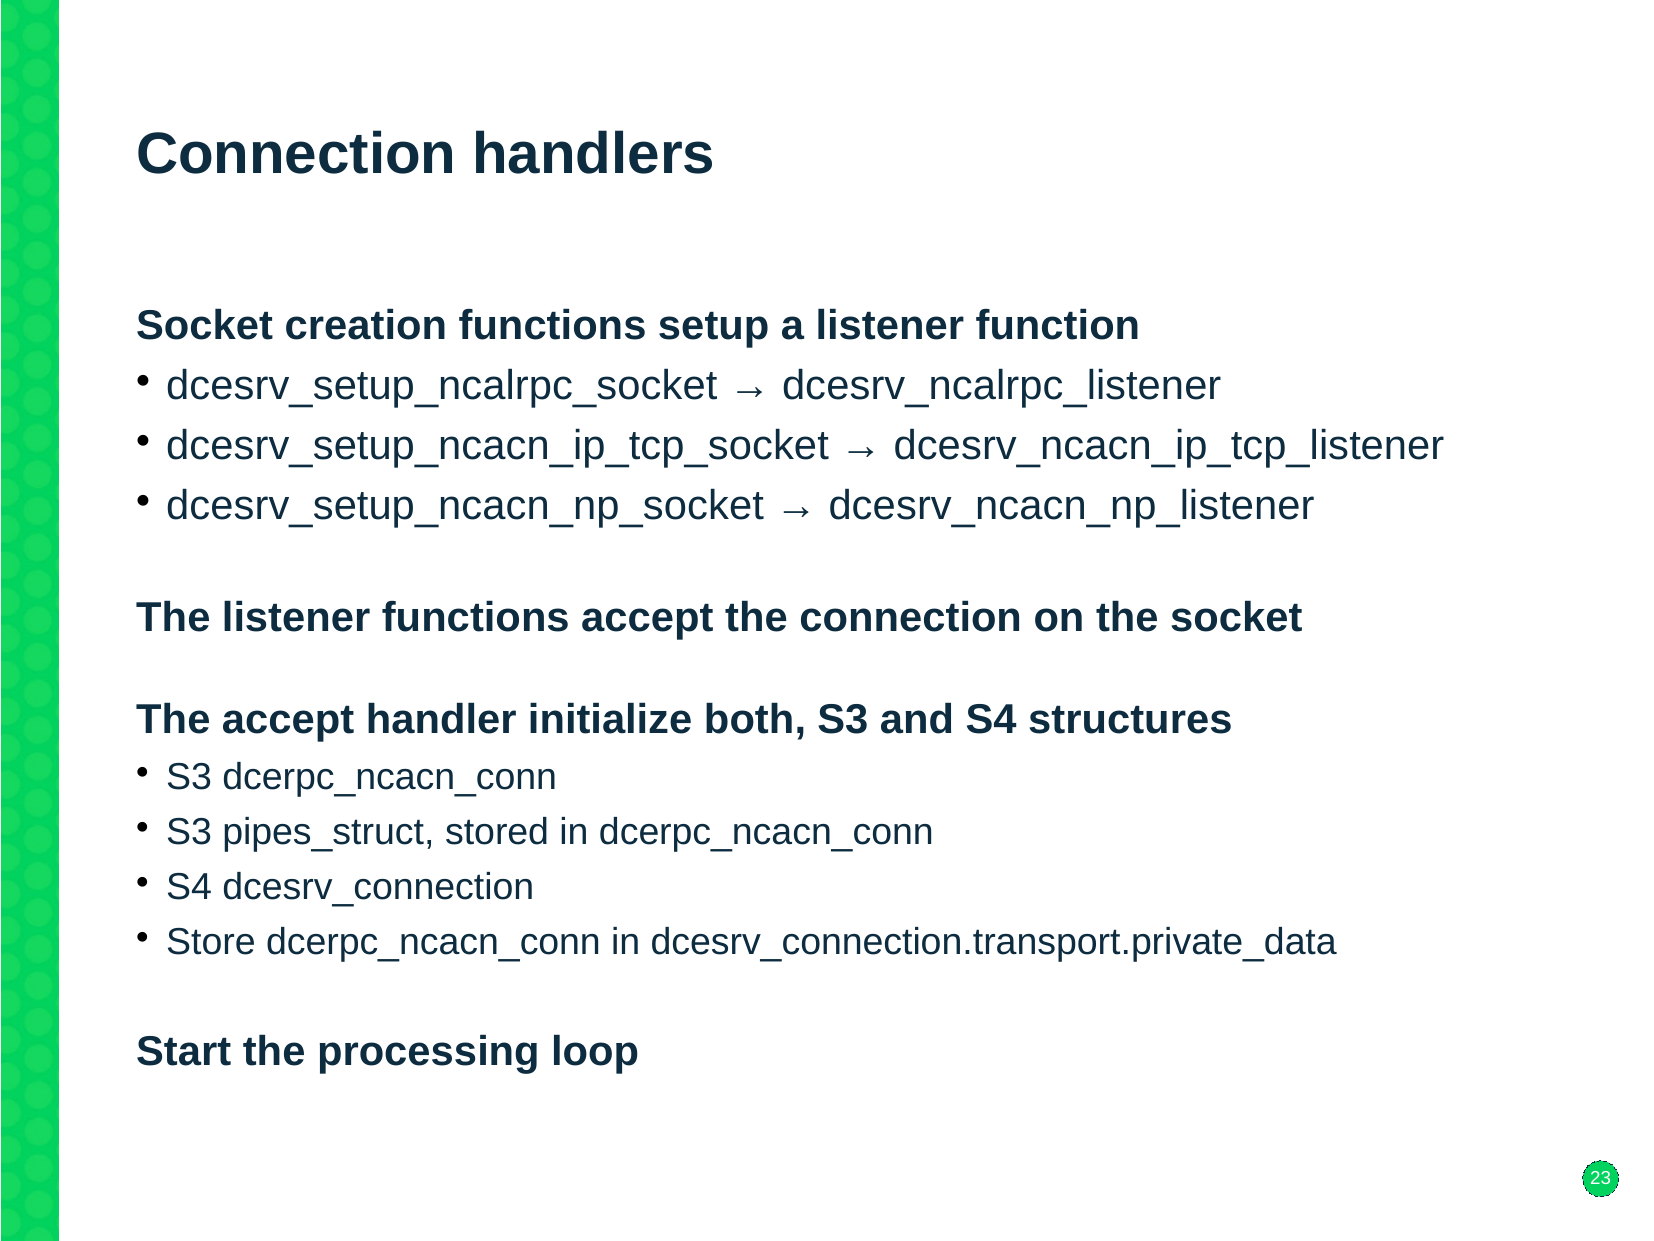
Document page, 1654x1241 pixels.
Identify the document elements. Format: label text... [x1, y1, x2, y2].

title Connection handlers [121, 49, 1531, 257]
picture [1, 0, 59, 1241]
list Socket creation functions setup a listener function dcesrv_setup_ncalrpc_socket → dcesrv_ncalrpc_listener dcesrv_setup_ncacn_ip_tcp_socket → dcesrv_ncacn_ip_tcp_listener dcesrv_setup_ncacn_np_socket → dcesrv_ncacn_np_listener The listener functions accept the connection on the socket The accept handler initialize both, S3 and S4 structures S3 dcerpc_ncacn_conn S3 pipes_struct, stored in dcerpc_ncacn_conn S4 dcesrv_connection Store dcerpc_ncacn_conn in dcesrv_connection.transport.private_data Start the processing loop [121, 290, 1531, 1100]
